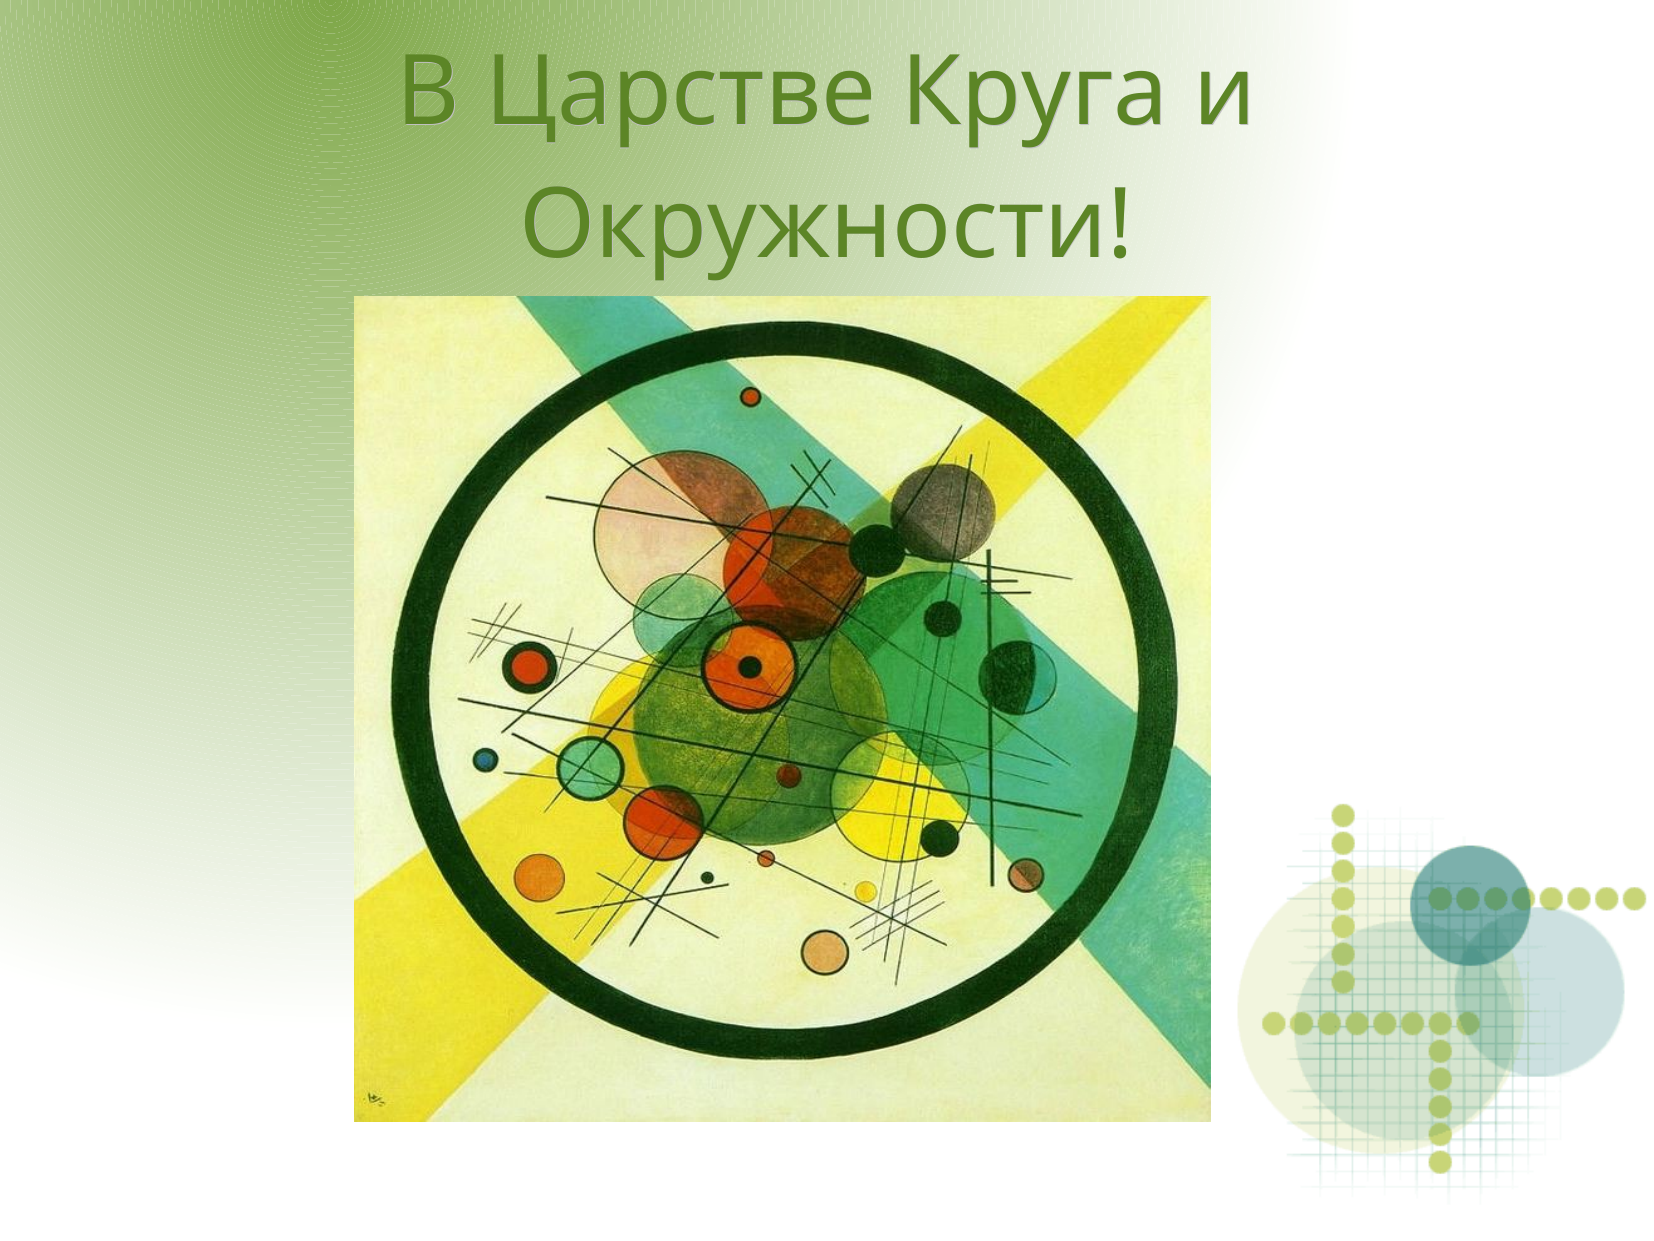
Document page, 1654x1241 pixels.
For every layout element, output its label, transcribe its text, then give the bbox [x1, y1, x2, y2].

picture [1224, 792, 1654, 1211]
title В Царстве Круга и Окружности! [82, 49, 1571, 257]
picture [354, 296, 1211, 1123]
